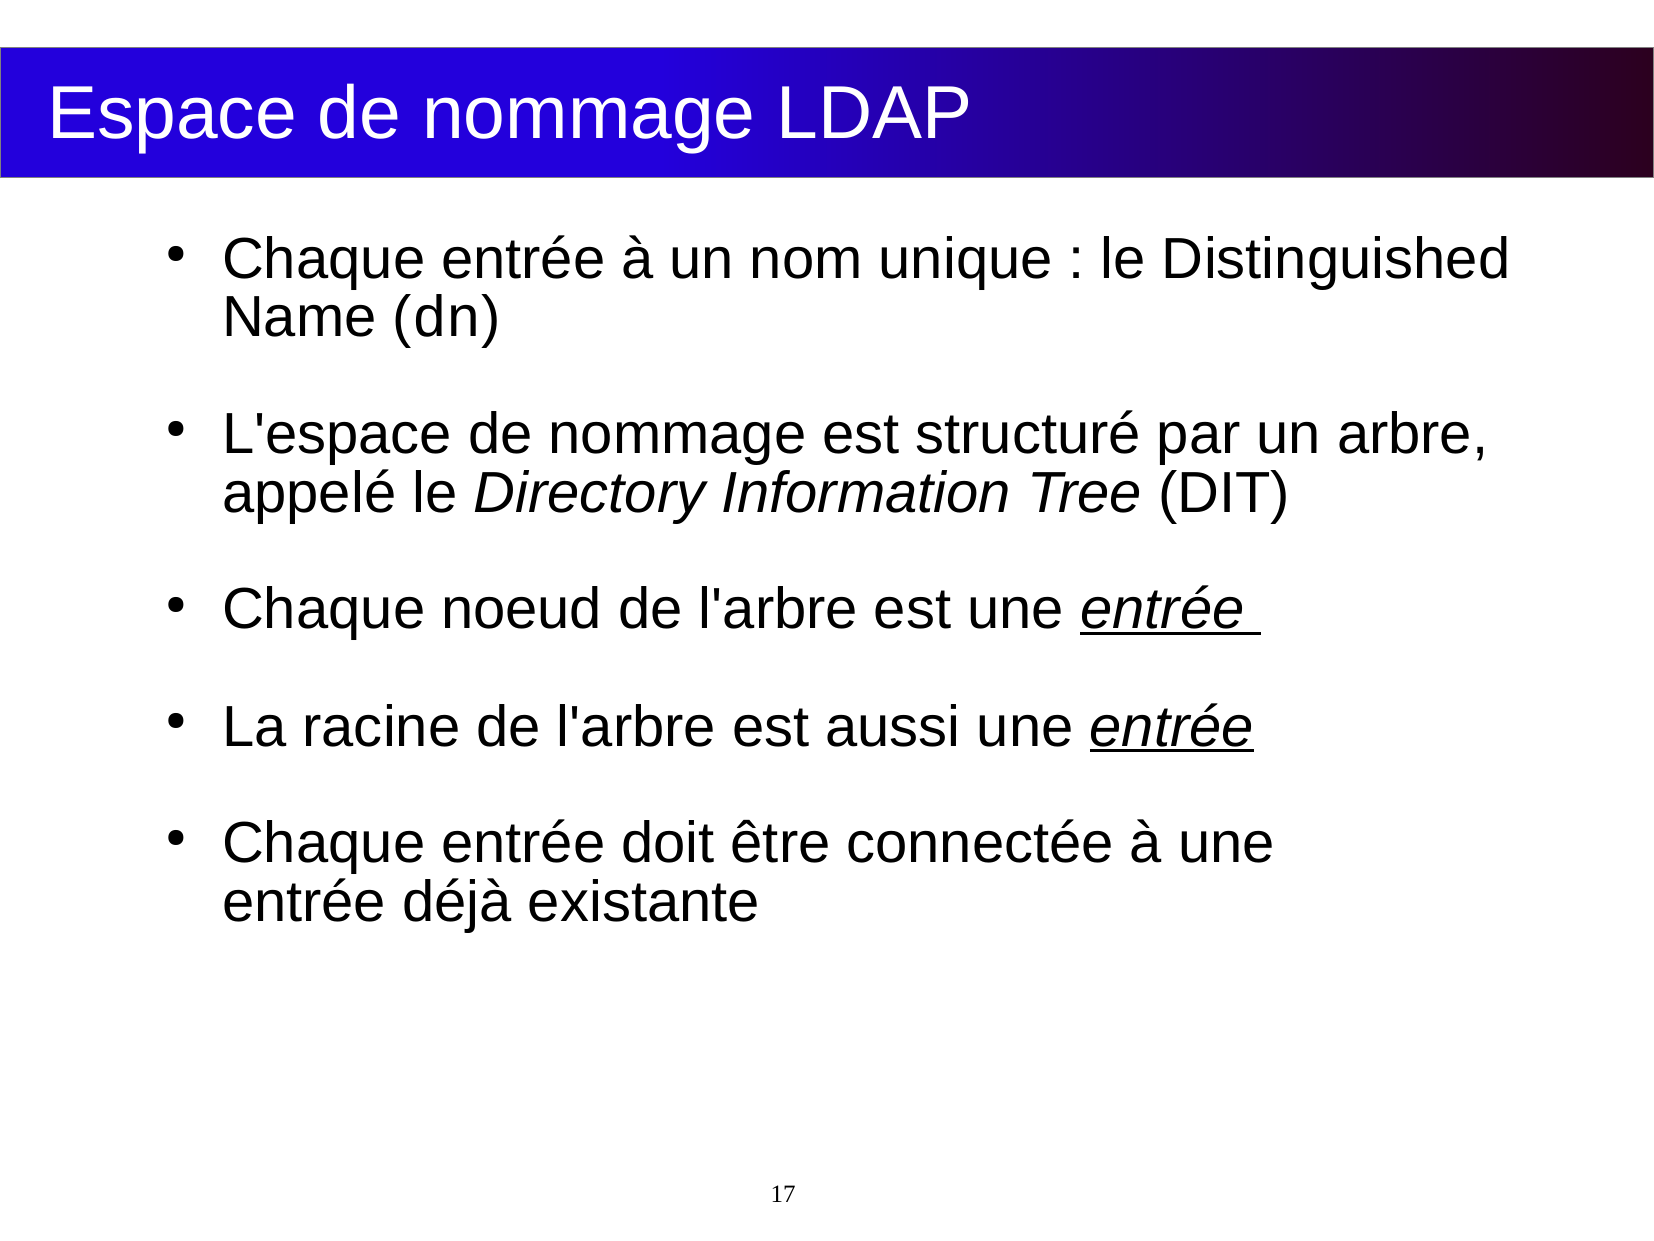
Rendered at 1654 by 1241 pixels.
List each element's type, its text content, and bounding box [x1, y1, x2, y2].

title Espace de nommage LDAP [47, 6, 1477, 225]
list Chaque entrée à un nom unique : le Distinguished Name (dn) L'espace de nommage est structuré par un arbre, appelé le Directory Information Tree (DIT) Chaque noeud de l'arbre est une entrée La racine de l'arbre est aussi une entrée Chaque entrée doit être connectée à une entrée déjà existante [116, 231, 1528, 951]
